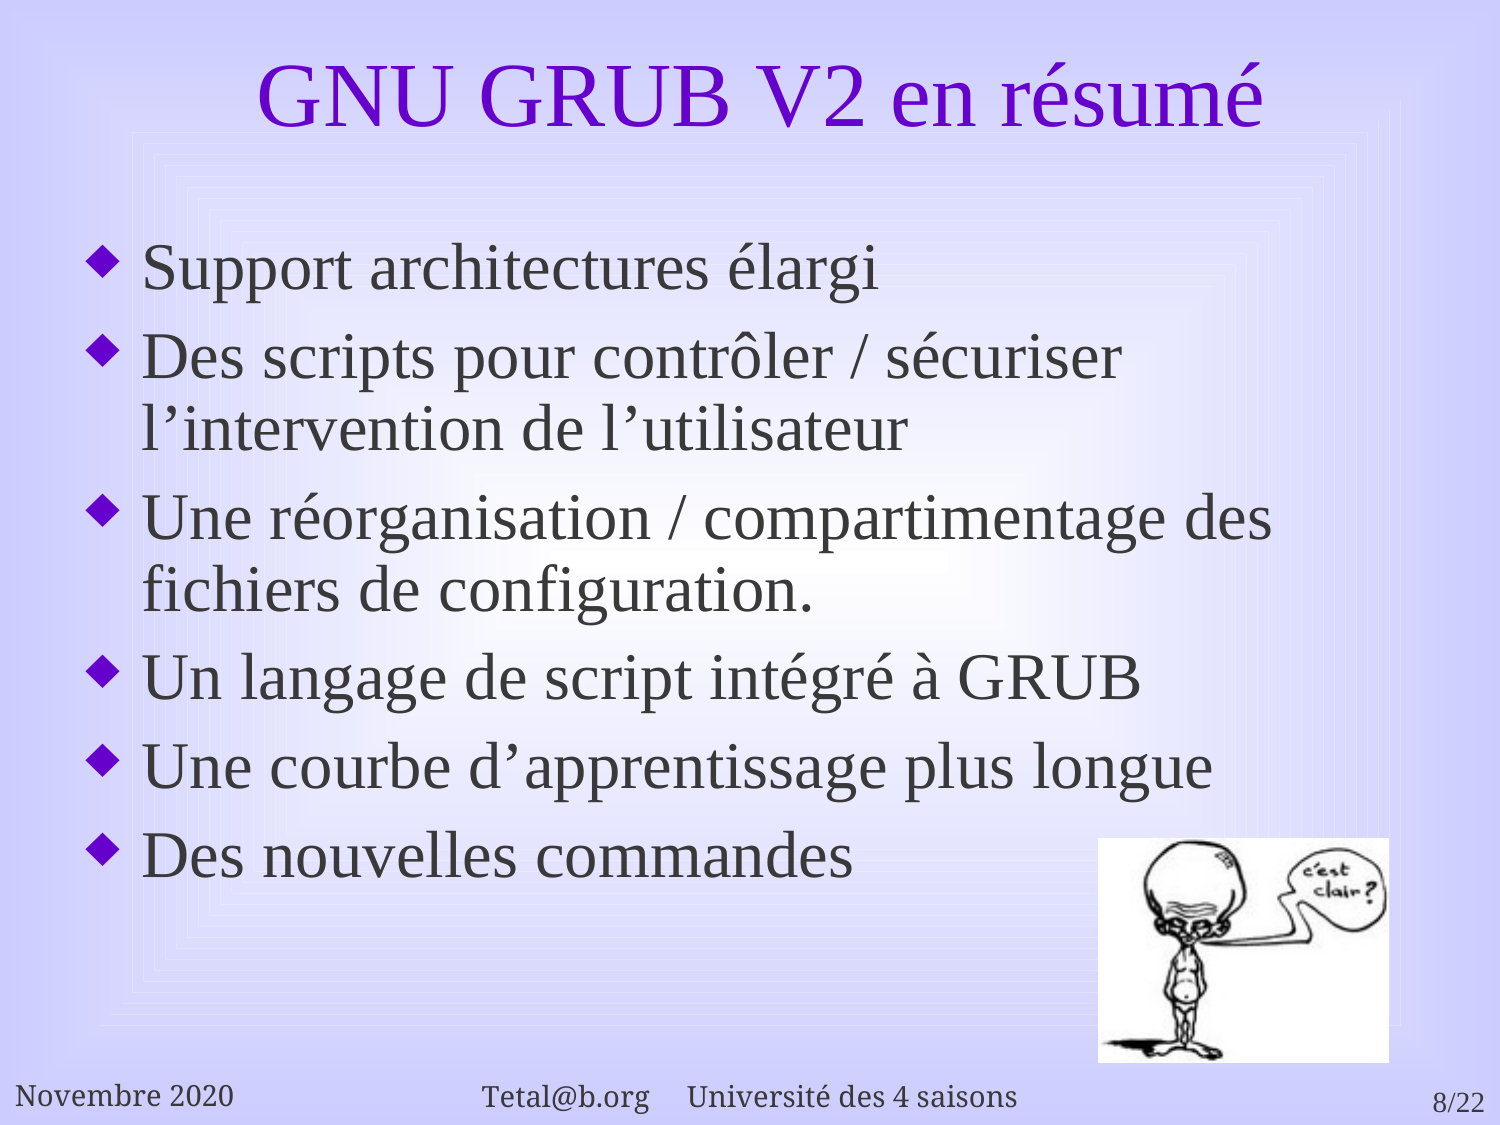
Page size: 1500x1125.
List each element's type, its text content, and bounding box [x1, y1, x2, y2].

title GNU GRUB V2 en résumé [94, 2, 1430, 178]
picture [1098, 838, 1389, 1063]
list Support architectures élargi Des scripts pour contrôler / sécuriser l’intervention de l’utilisateur Une réorganisation / compartimentage des fichiers de configuration. Un langage de script intégré à GRUB Une courbe d’apprentissage plus longue Des nouvelles commandes [70, 224, 1453, 945]
